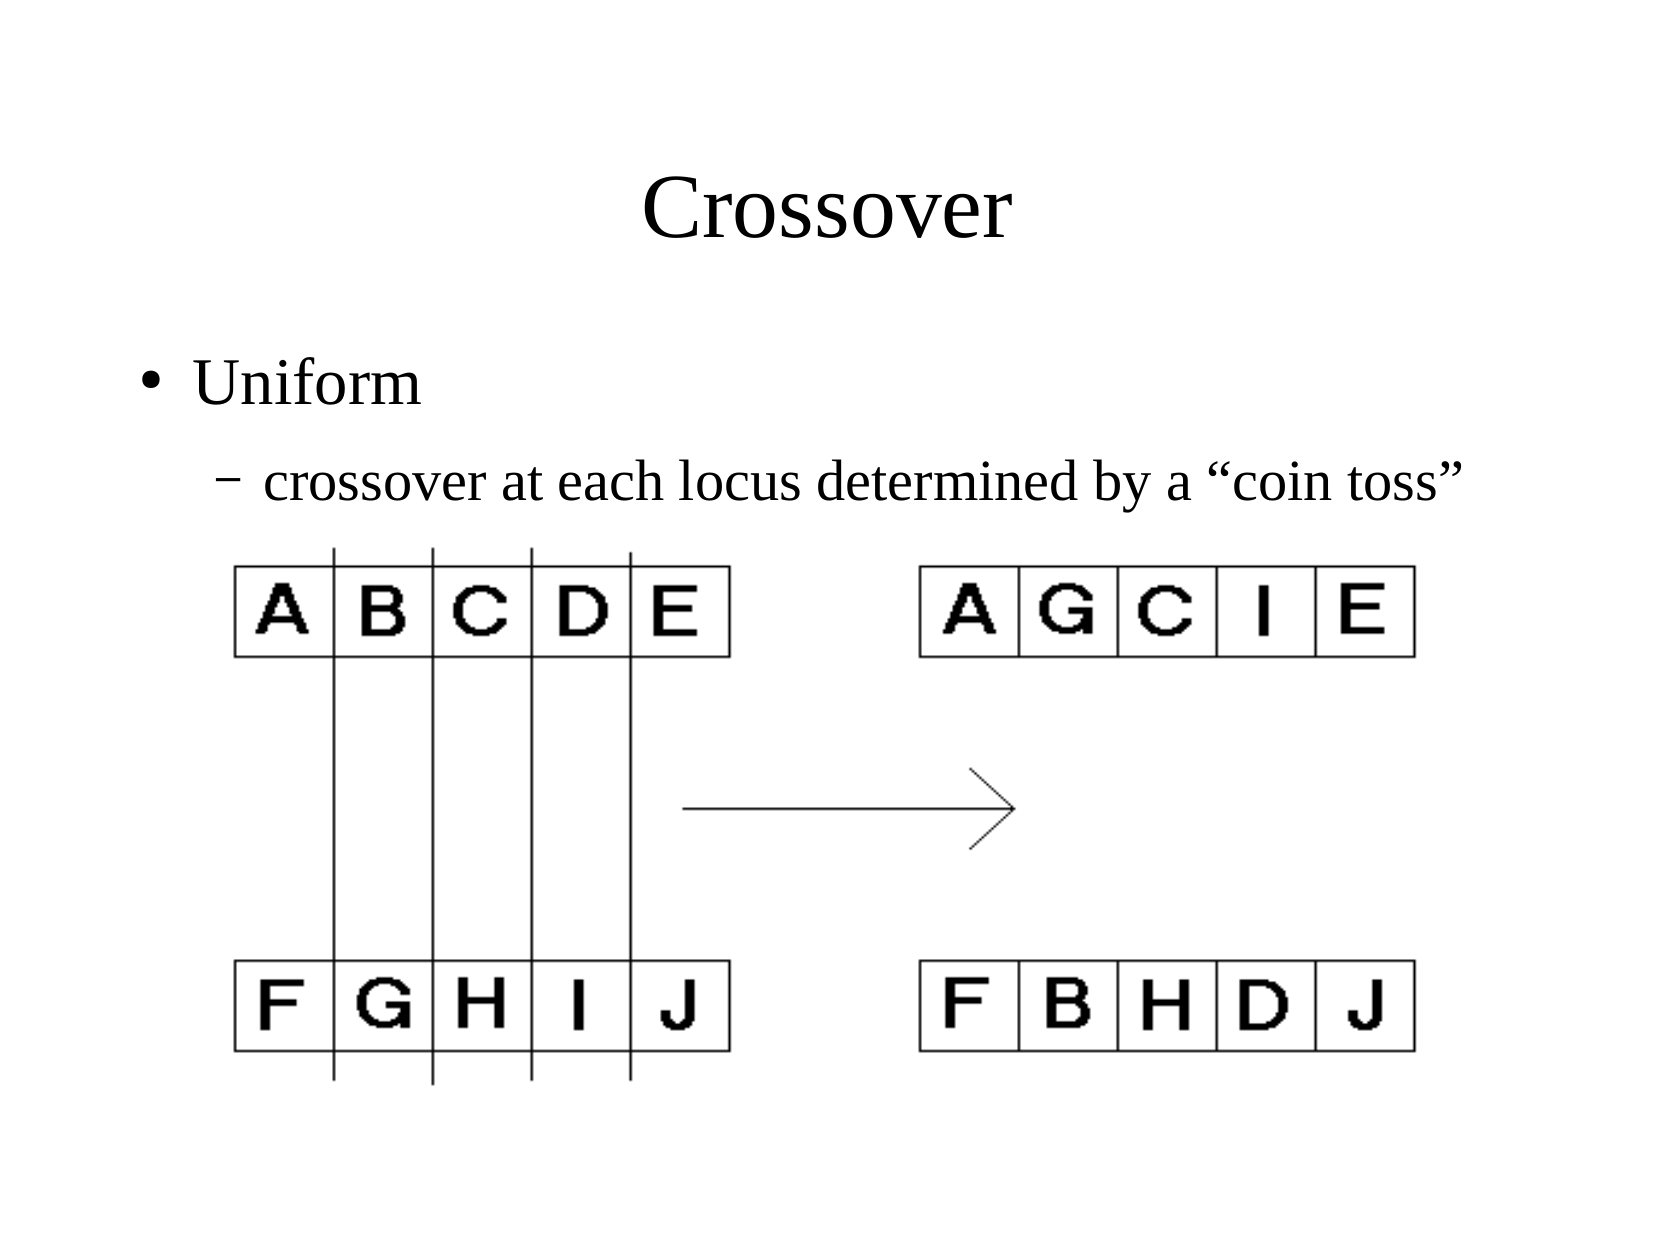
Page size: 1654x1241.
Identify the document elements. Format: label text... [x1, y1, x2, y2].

title Crossover [121, 102, 1534, 311]
chart [196, 533, 1455, 1099]
list Uniform crossover at each locus determined by a “coin toss” [121, 344, 1534, 535]
